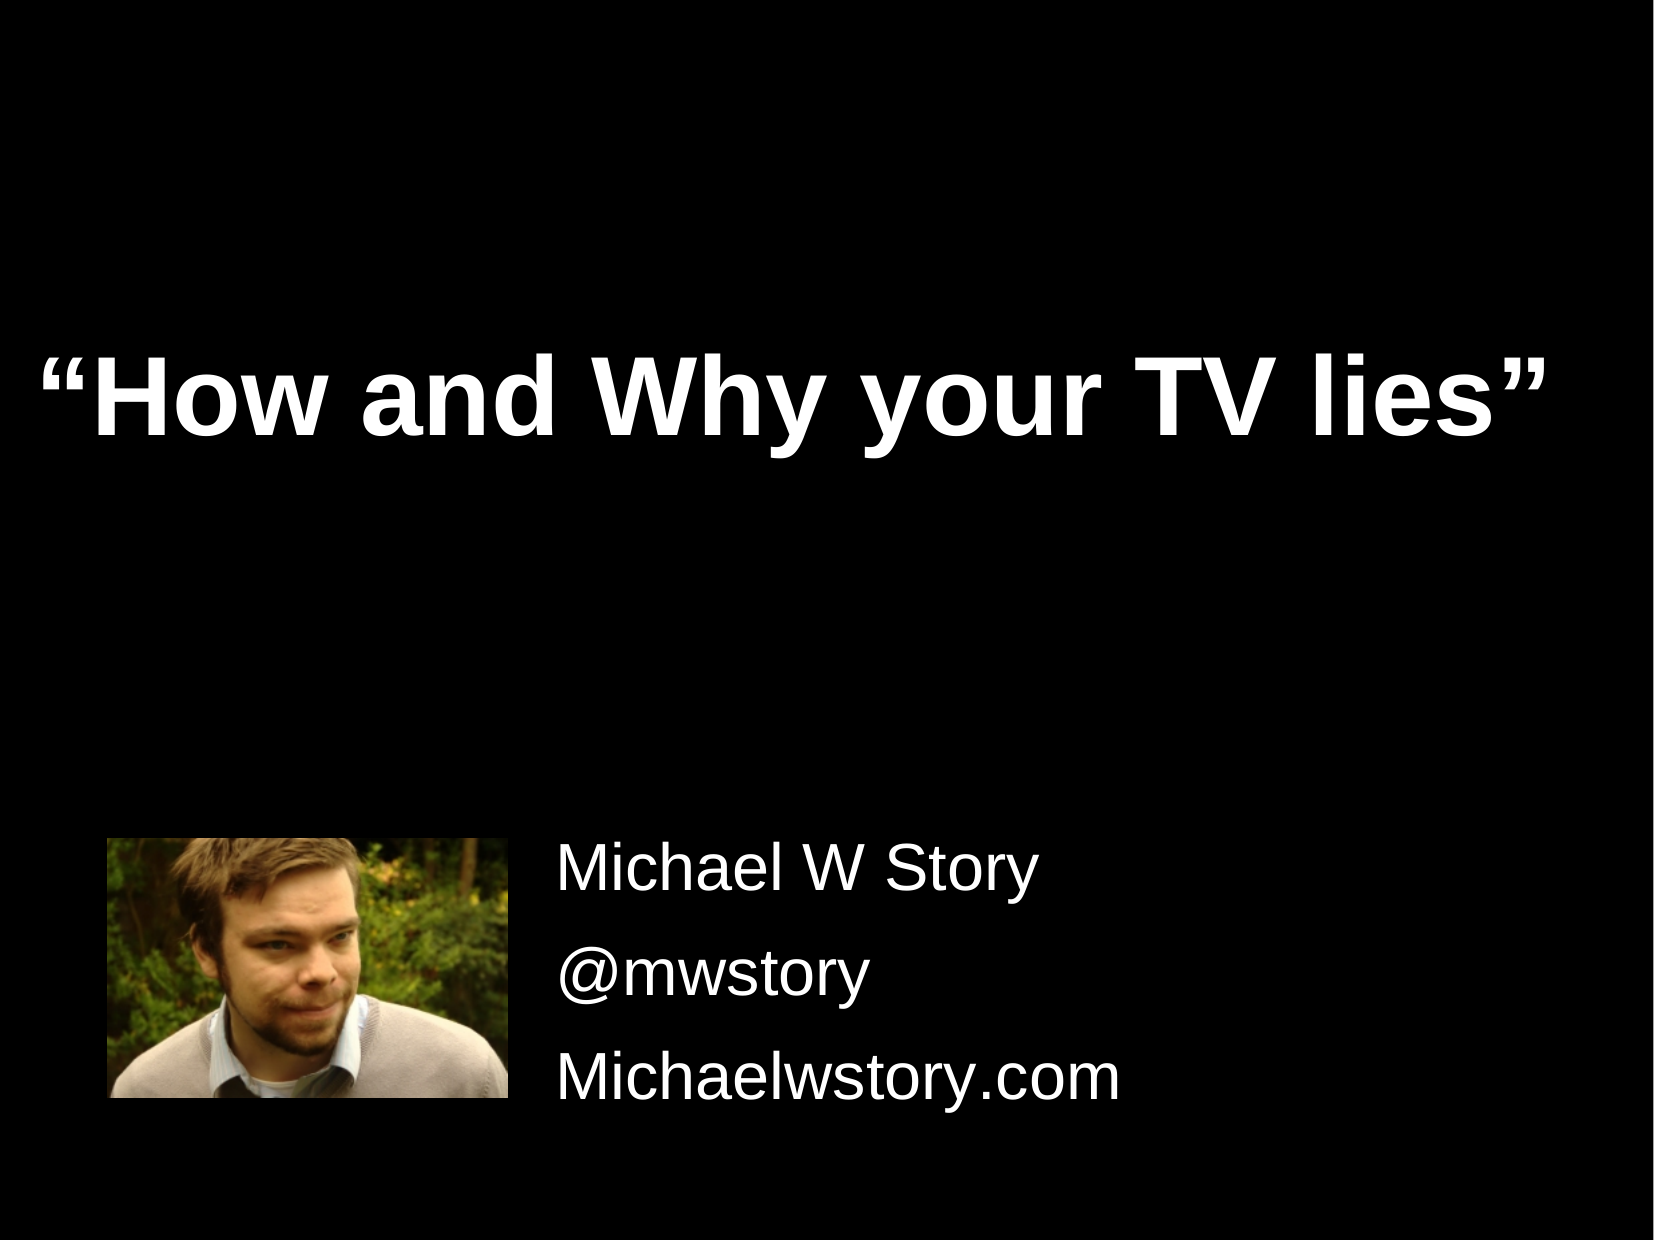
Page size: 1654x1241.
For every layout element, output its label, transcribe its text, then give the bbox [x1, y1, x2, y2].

list “How and Why your TV lies” [35, 330, 1654, 650]
list Michael W Story @mwstory Michaelwstory.com [555, 826, 1406, 1134]
picture [107, 838, 508, 1098]
